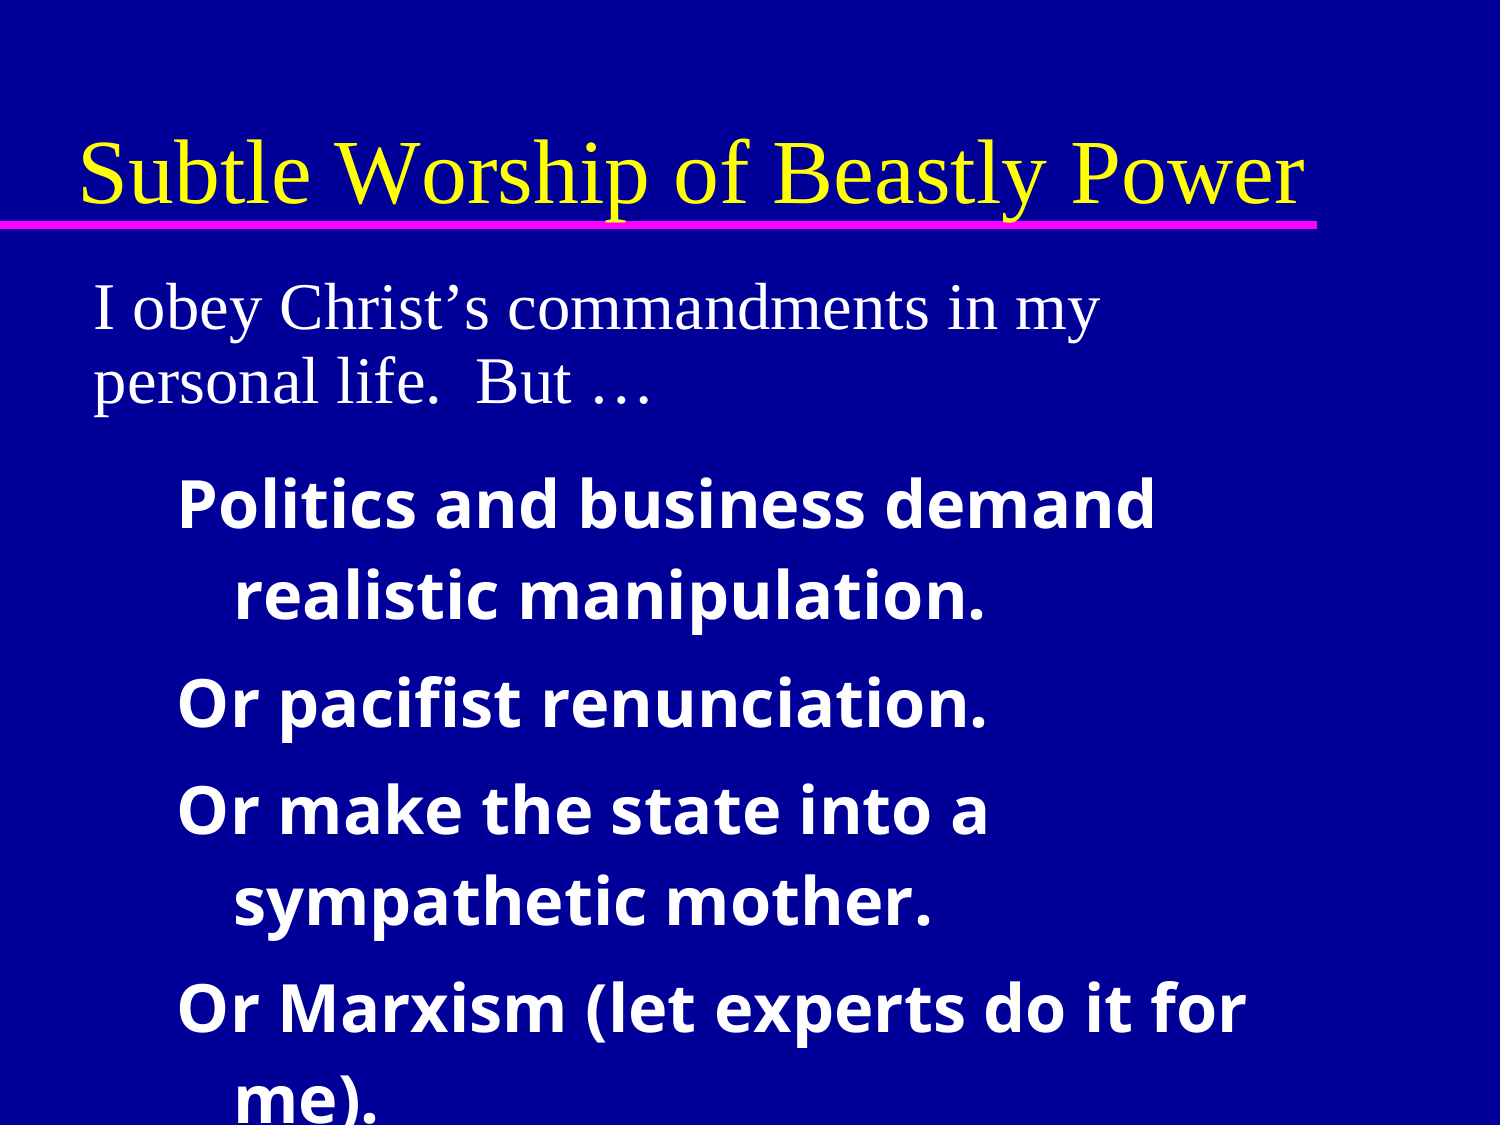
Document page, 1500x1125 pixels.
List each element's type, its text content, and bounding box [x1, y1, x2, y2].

list Politics and business demand realistic manipulation. Or pacifist renunciation. Or make the state into a sympathetic mother. Or Marxism (let experts do it for me). [161, 450, 1422, 987]
text_box I obey Christ’s commandments in my personal life. But … [78, 262, 1277, 426]
title Subtle Worship of Beastly Power [62, 49, 1338, 231]
